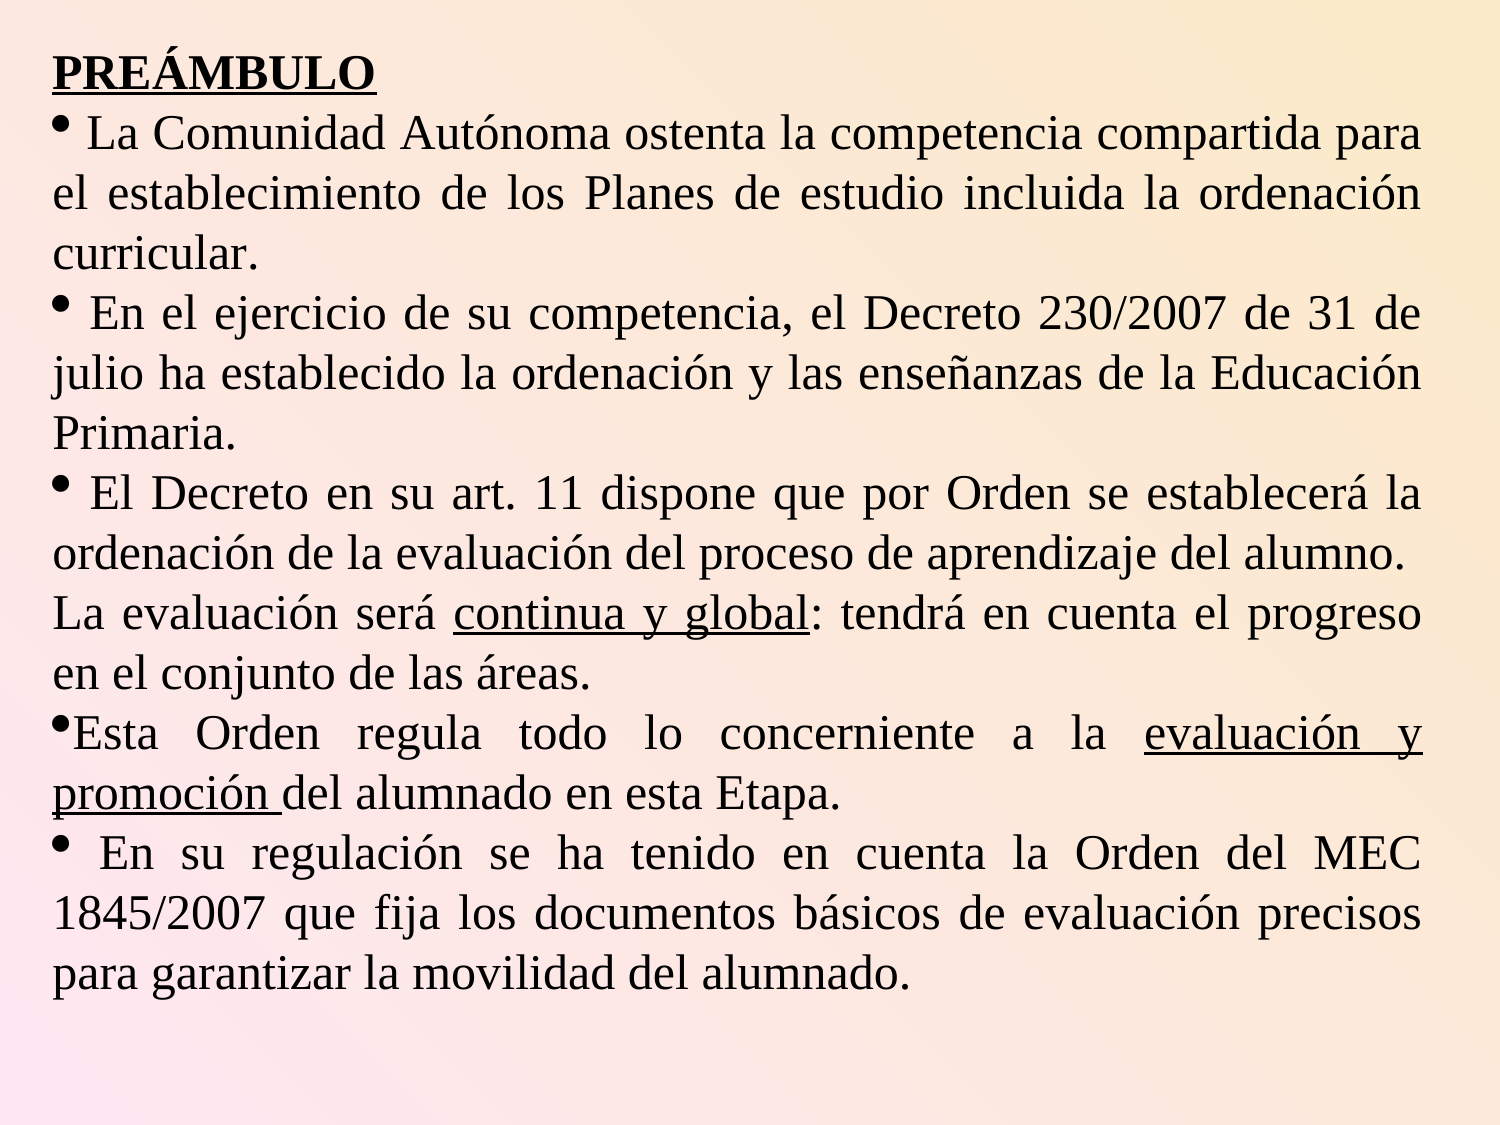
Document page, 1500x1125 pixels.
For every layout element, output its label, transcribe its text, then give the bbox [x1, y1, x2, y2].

text_box PREÁMBULO La Comunidad Autónoma ostenta la competencia compartida para el establecimiento de los Planes de estudio incluida la ordenación curricular. En el ejercicio de su competencia, el Decreto 230/2007 de 31 de julio ha establecido la ordenación y las enseñanzas de la Educación Primaria. El Decreto en su art. 11 dispone que por Orden se establecerá la ordenación de la evaluación del proceso de aprendizaje del alumno. La evaluación será continua y global: tendrá en cuenta el progreso en el conjunto de las áreas. Esta Orden regula todo lo concerniente a la evaluación y promoción del alumnado en esta Etapa. En su regulación se ha tenido en cuenta la Orden del MEC 1845/2007 que fija los documentos básicos de evaluación precisos para garantizar la movilidad del alumnado. [37, 31, 1438, 1099]
